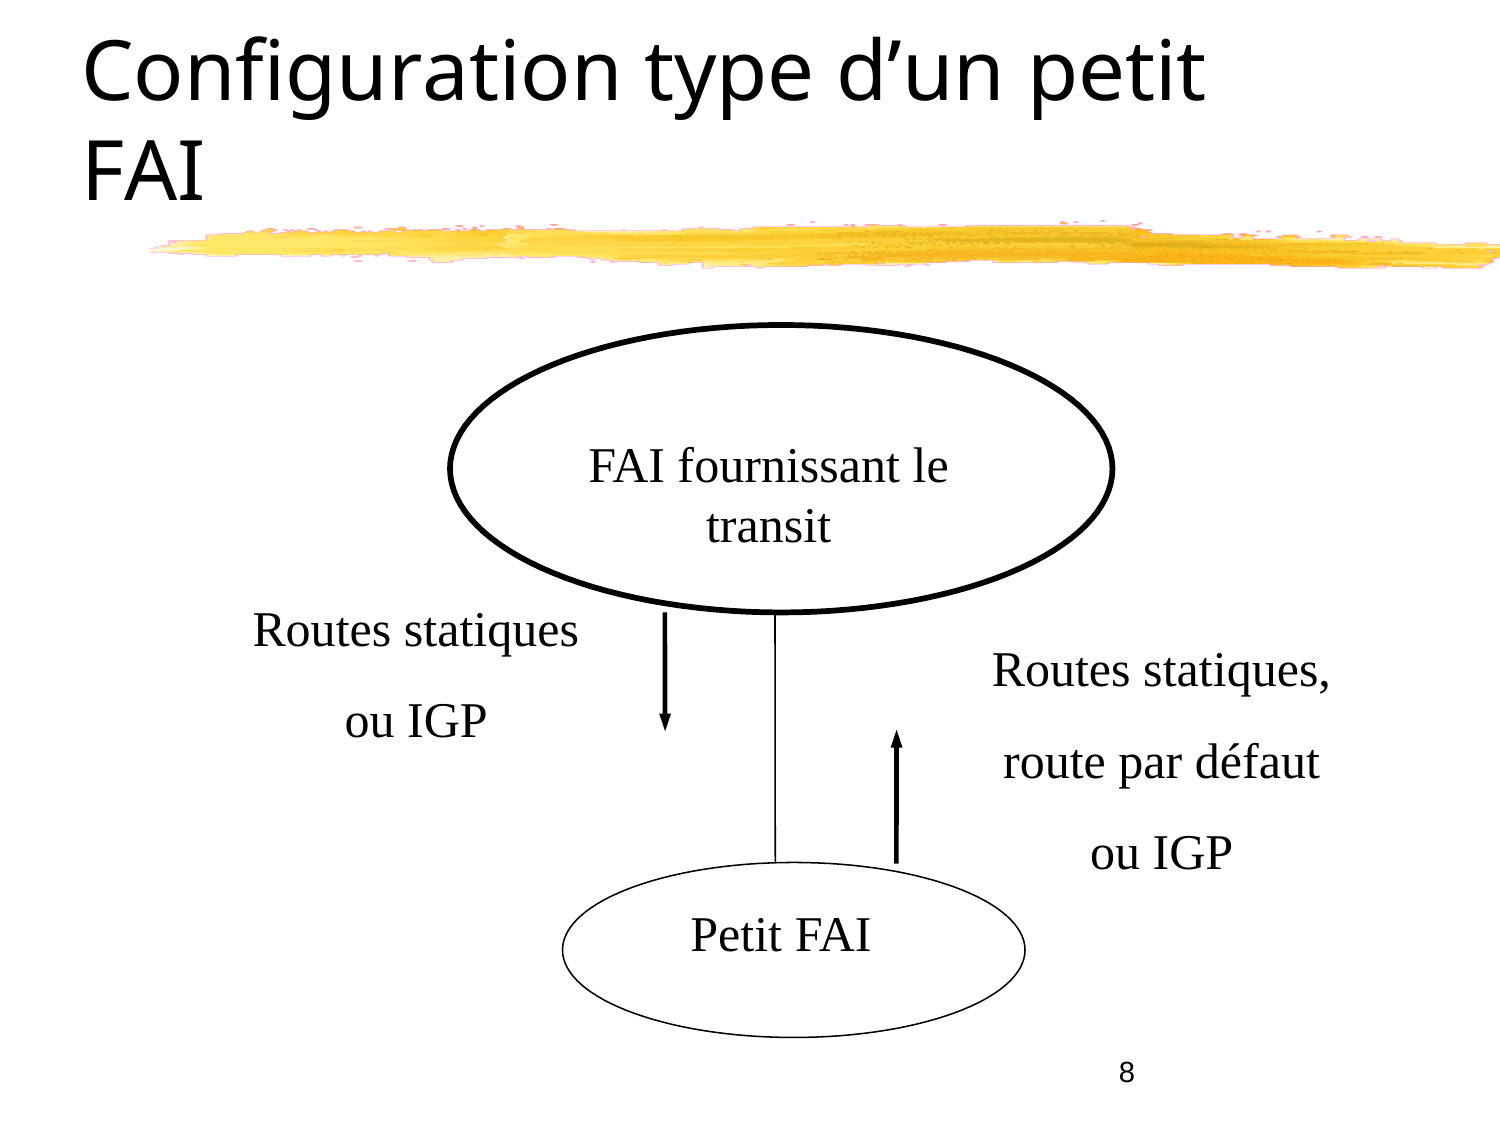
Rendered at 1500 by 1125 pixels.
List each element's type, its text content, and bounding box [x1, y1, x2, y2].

title Configuration type d’un petit FAI [66, 9, 1342, 225]
text_box [1104, 1021, 1416, 1096]
text_box Petit FAI [675, 893, 887, 970]
text_box Routes statiques ou IGP [237, 588, 595, 756]
text_box Routes statiques, route par défaut ou IGP [934, 629, 1390, 888]
text_box FAI fournissant le transit [537, 425, 1001, 561]
